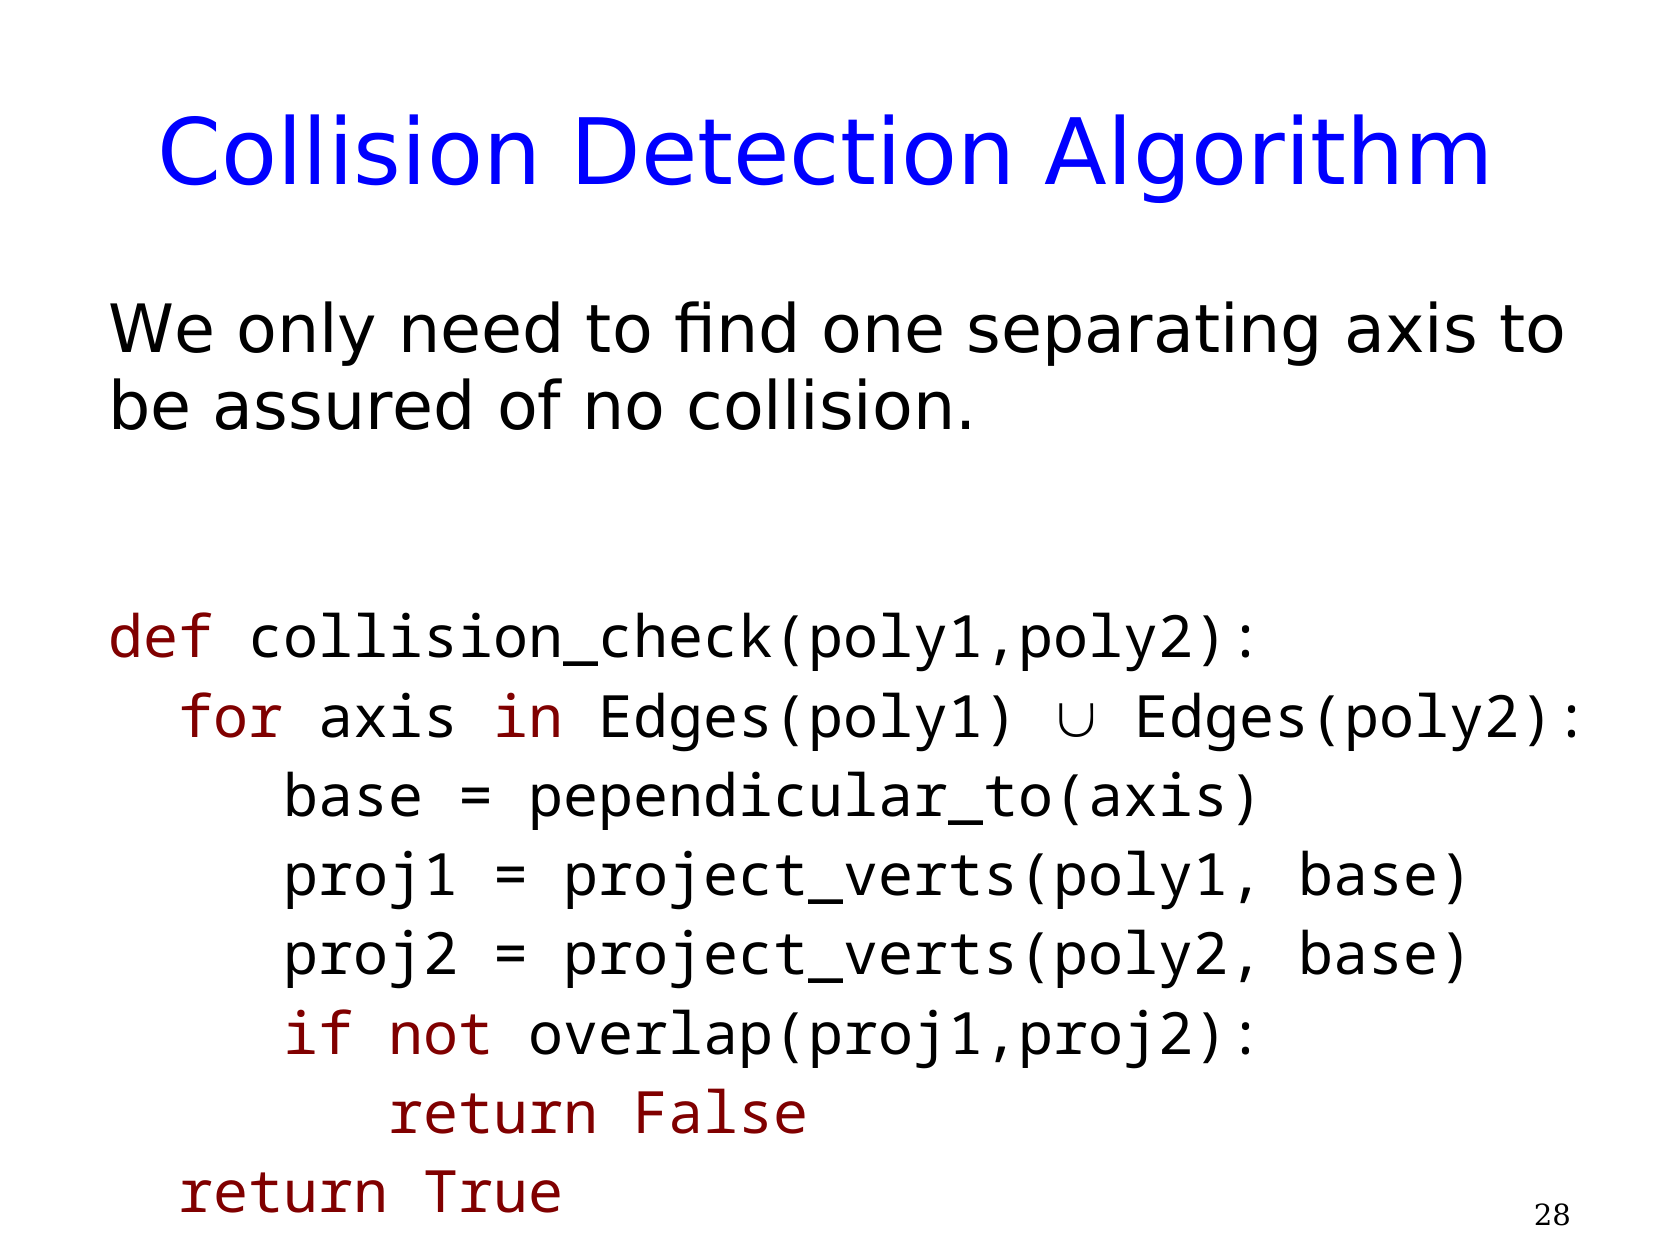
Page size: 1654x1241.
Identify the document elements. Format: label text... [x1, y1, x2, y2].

title Collision Detection Algorithm [82, 49, 1571, 257]
list We only need to find one separating axis to be assured of no collision. def collision_check(poly1,poly2): for axis in Edges(poly1) È Edges(poly2): base = pependicular_to(axis) proj1 = project_verts(poly1, base) proj2 = project_verts(poly2, base) if not overlap(proj1,proj2): return False return True [108, 290, 1640, 1132]
